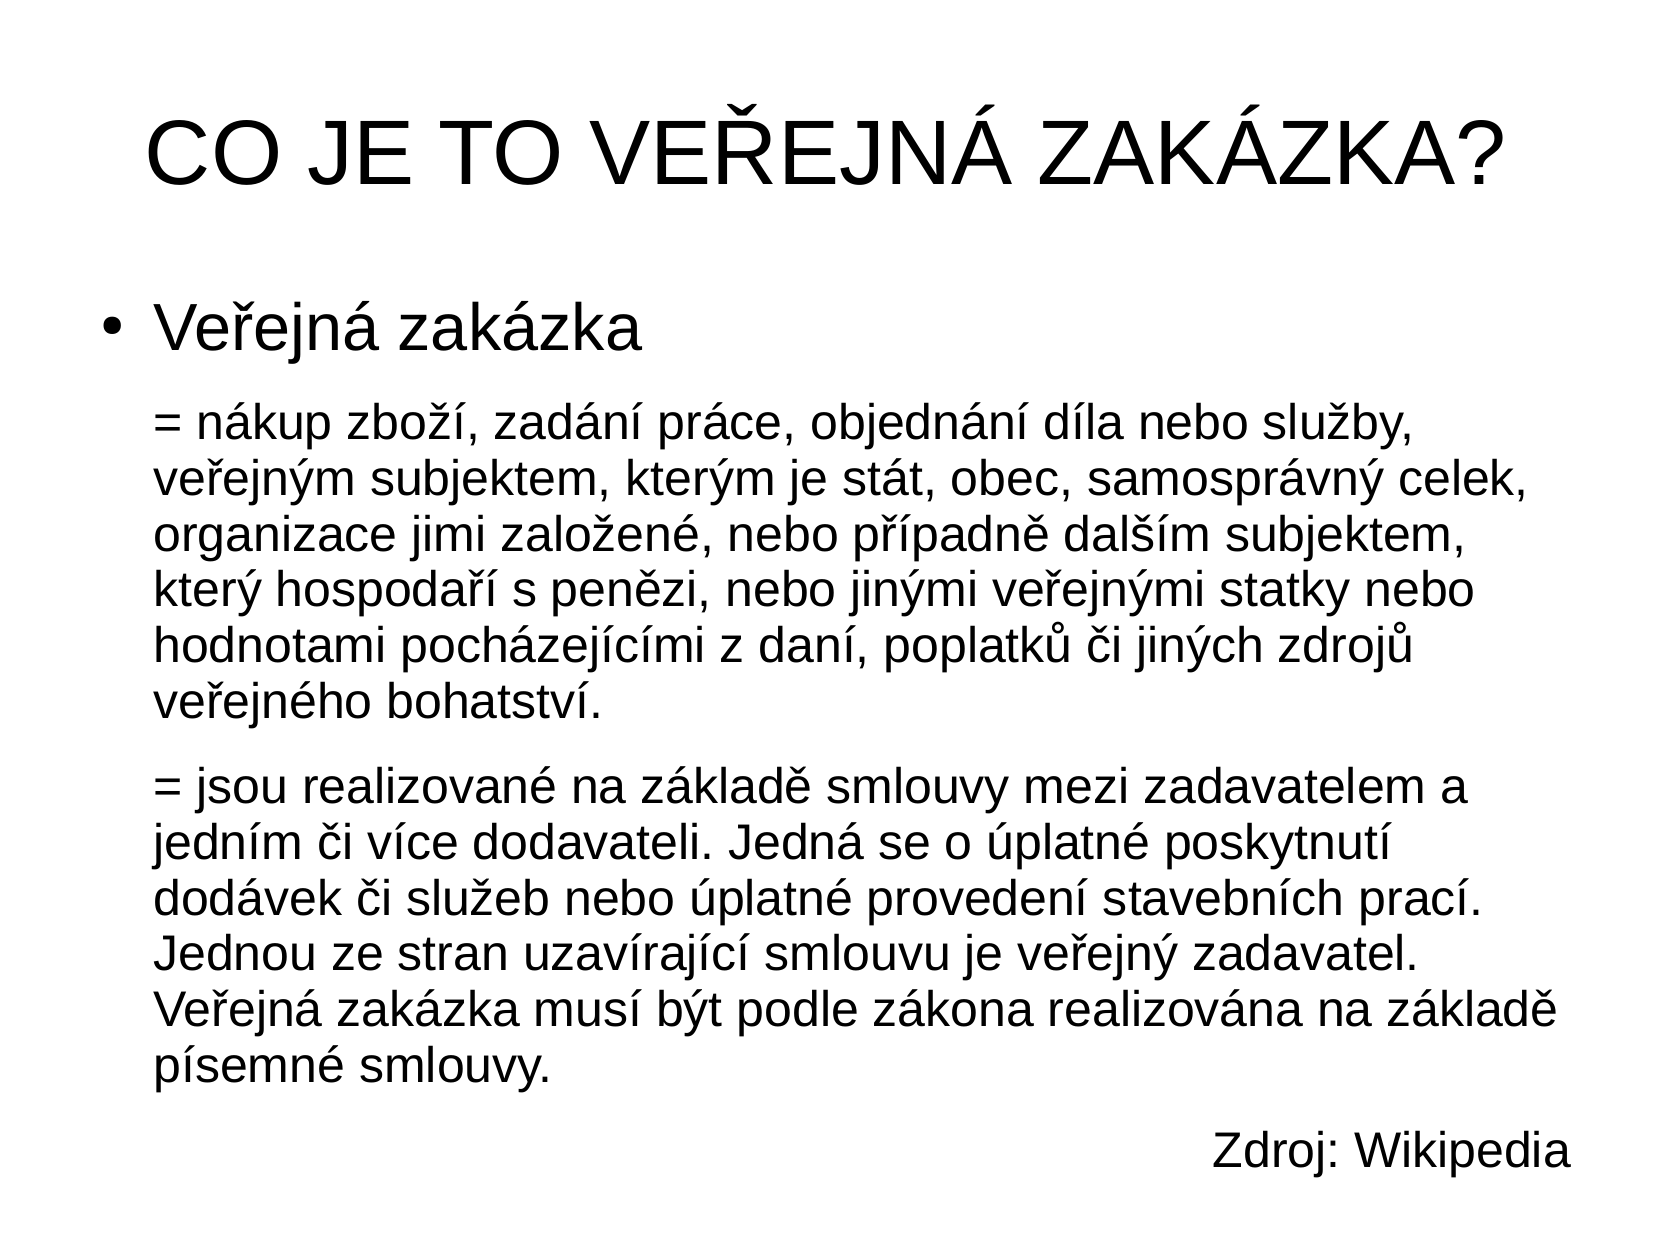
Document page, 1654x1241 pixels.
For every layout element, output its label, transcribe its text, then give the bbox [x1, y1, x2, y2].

title CO JE TO VEŘEJNÁ ZAKÁZKA? [82, 49, 1571, 257]
list Veřejná zakázka = nákup zboží, zadání práce, objednání díla nebo služby, veřejným subjektem, kterým je stát, obec, samosprávný celek, organizace jimi založené, nebo případně dalším subjektem, který hospodaří s penězi, nebo jinými veřejnými statky nebo hodnotami pocházejícími z daní, poplatků či jiných zdrojů veřejného bohatství. = jsou realizované na základě smlouvy mezi zadavatelem a jedním či více dodavateli. Jedná se o úplatné poskytnutí dodávek či služeb nebo úplatné provedení stavebních prací. Jednou ze stran uzavírající smlouvu je veřejný zadavatel. Veřejná zakázka musí být podle zákona realizována na základě písemné smlouvy. Zdroj: Wikipedia [82, 290, 1571, 1179]
